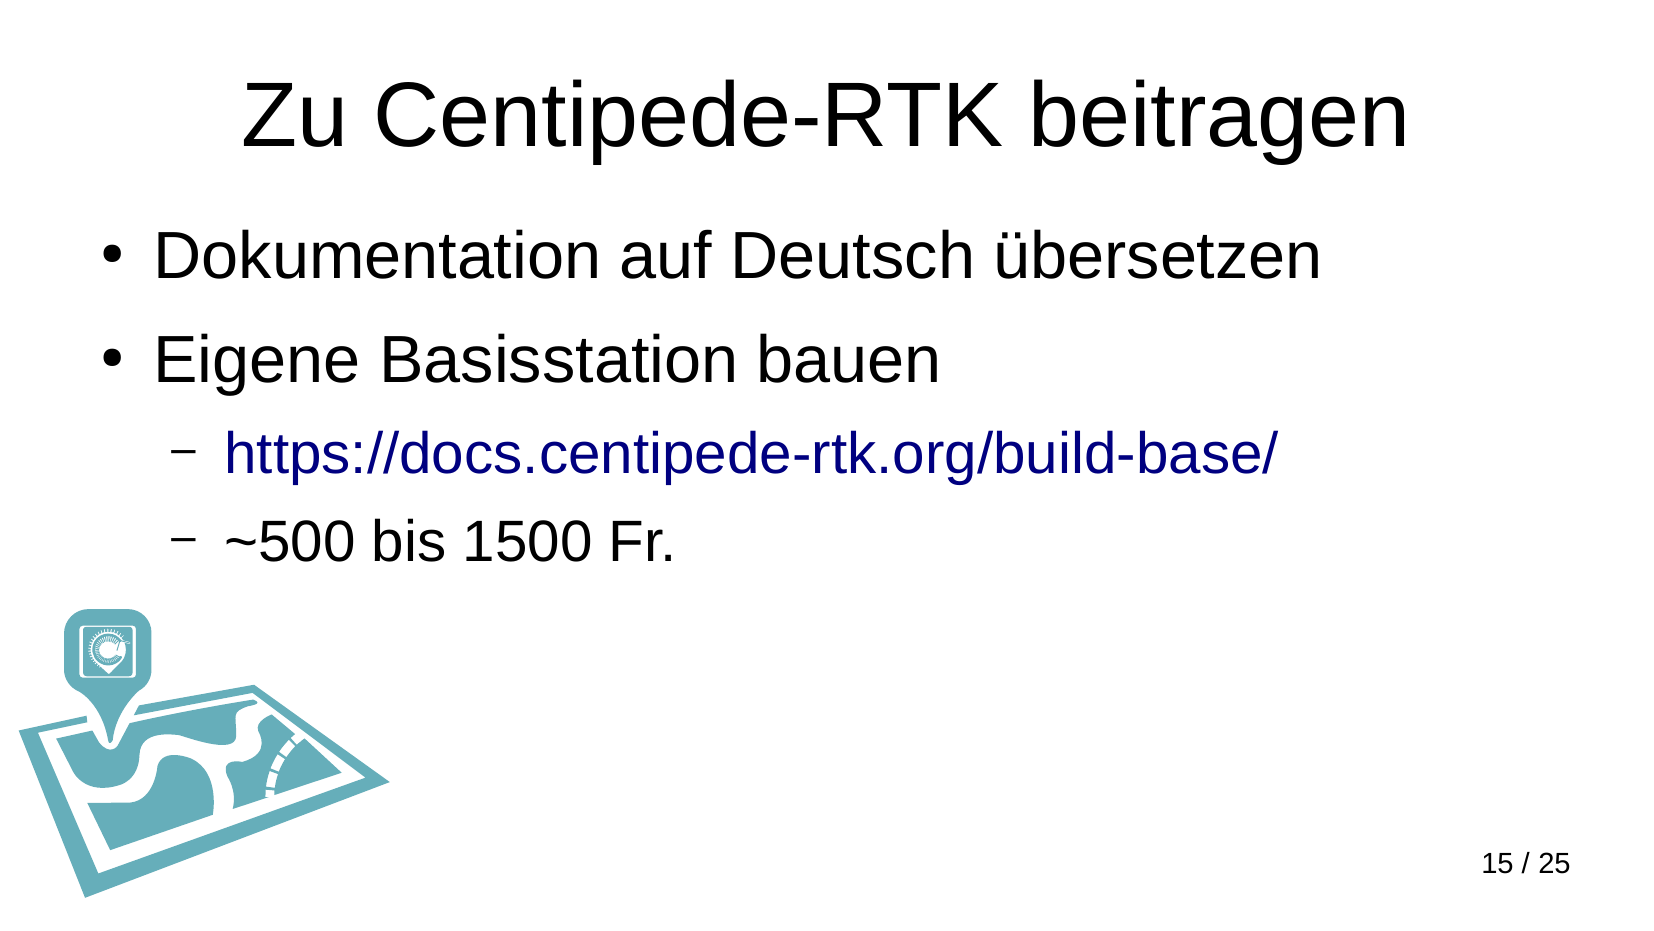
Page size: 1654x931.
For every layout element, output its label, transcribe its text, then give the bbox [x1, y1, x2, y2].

list Dokumentation auf Deutsch übersetzen Eigene Basisstation bauen https://docs.centipede-rtk.org/build-base/ ~500 bis 1500 Fr. [82, 217, 1571, 758]
title Zu Centipede-RTK beitragen [82, 37, 1571, 193]
